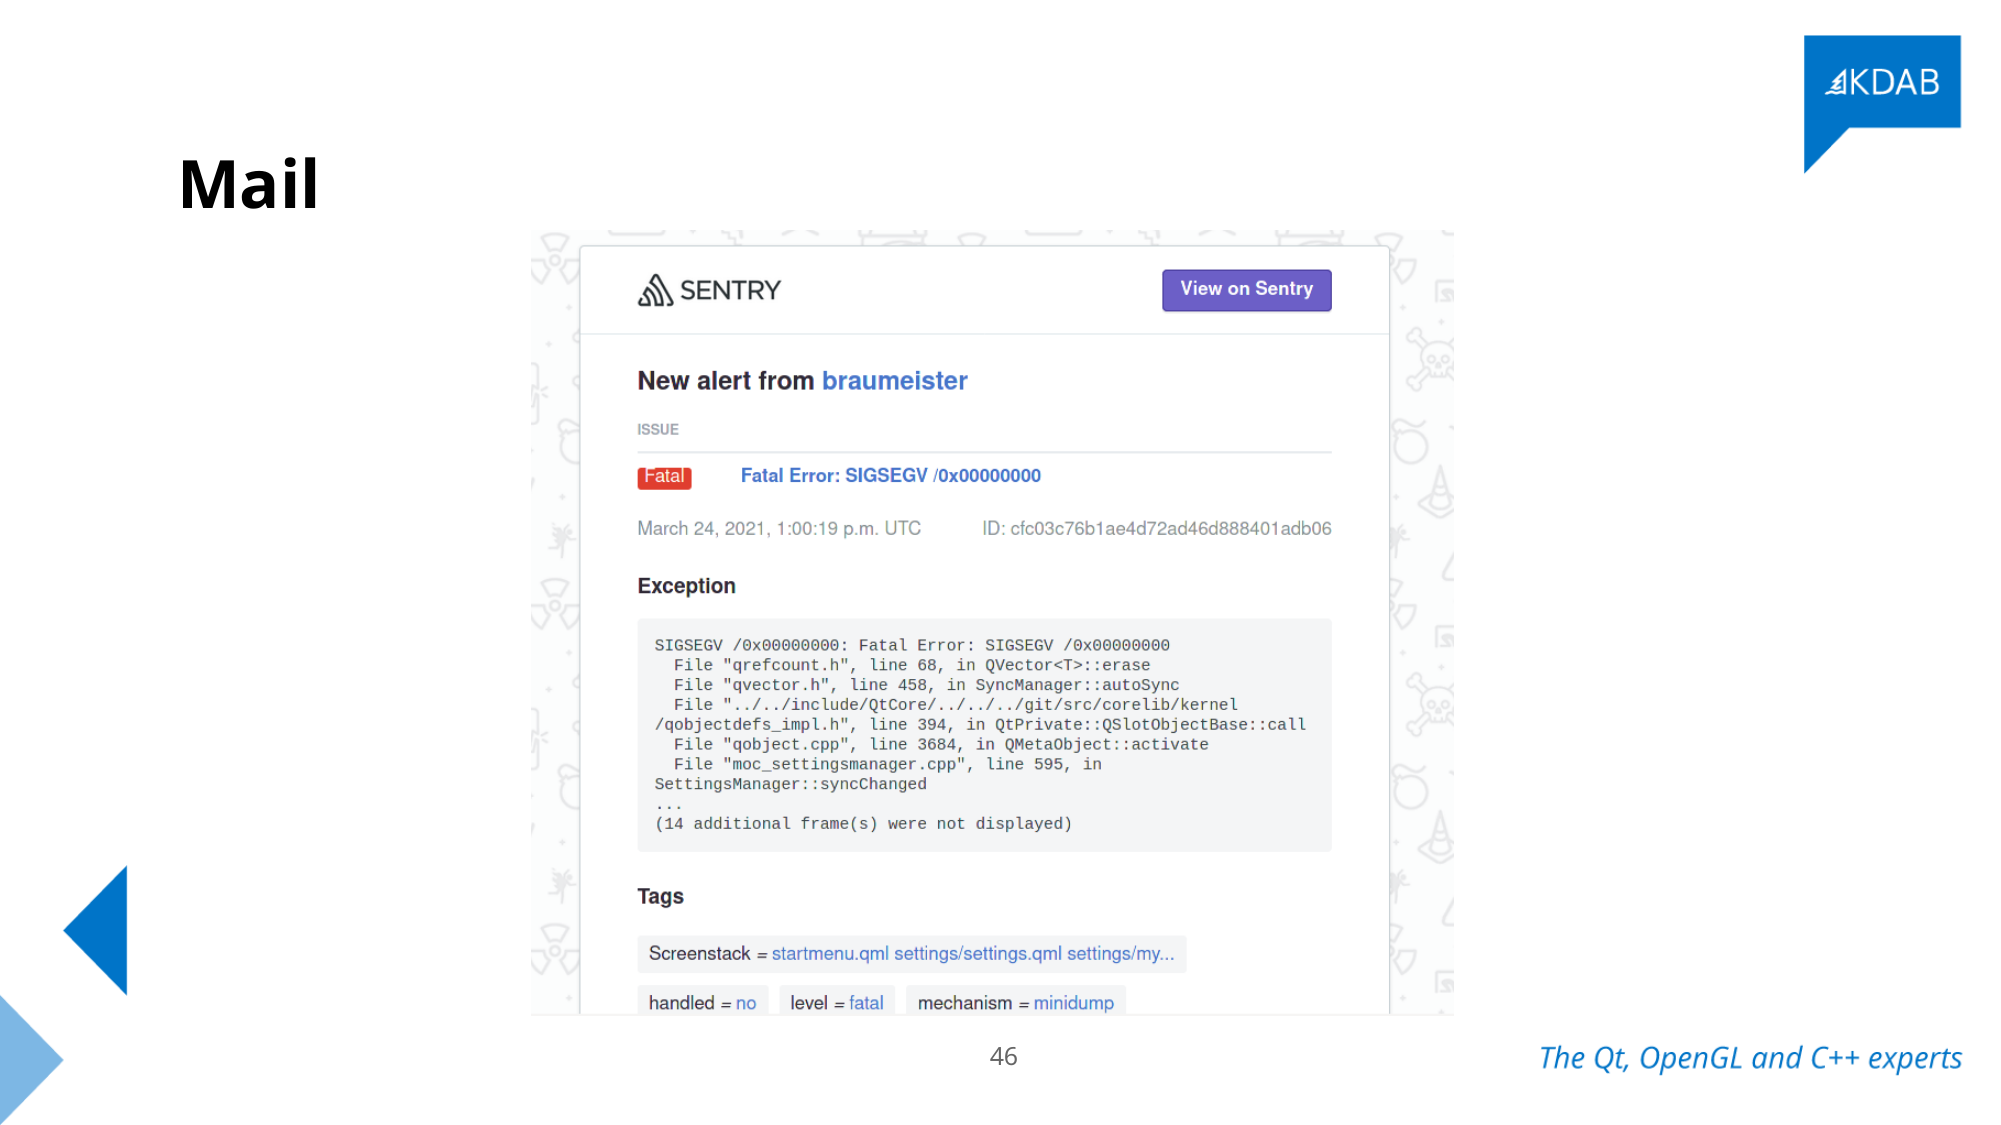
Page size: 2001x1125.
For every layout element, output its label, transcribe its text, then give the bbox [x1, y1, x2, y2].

title Mail [177, 129, 1871, 237]
picture [0, 0, 2001, 1125]
